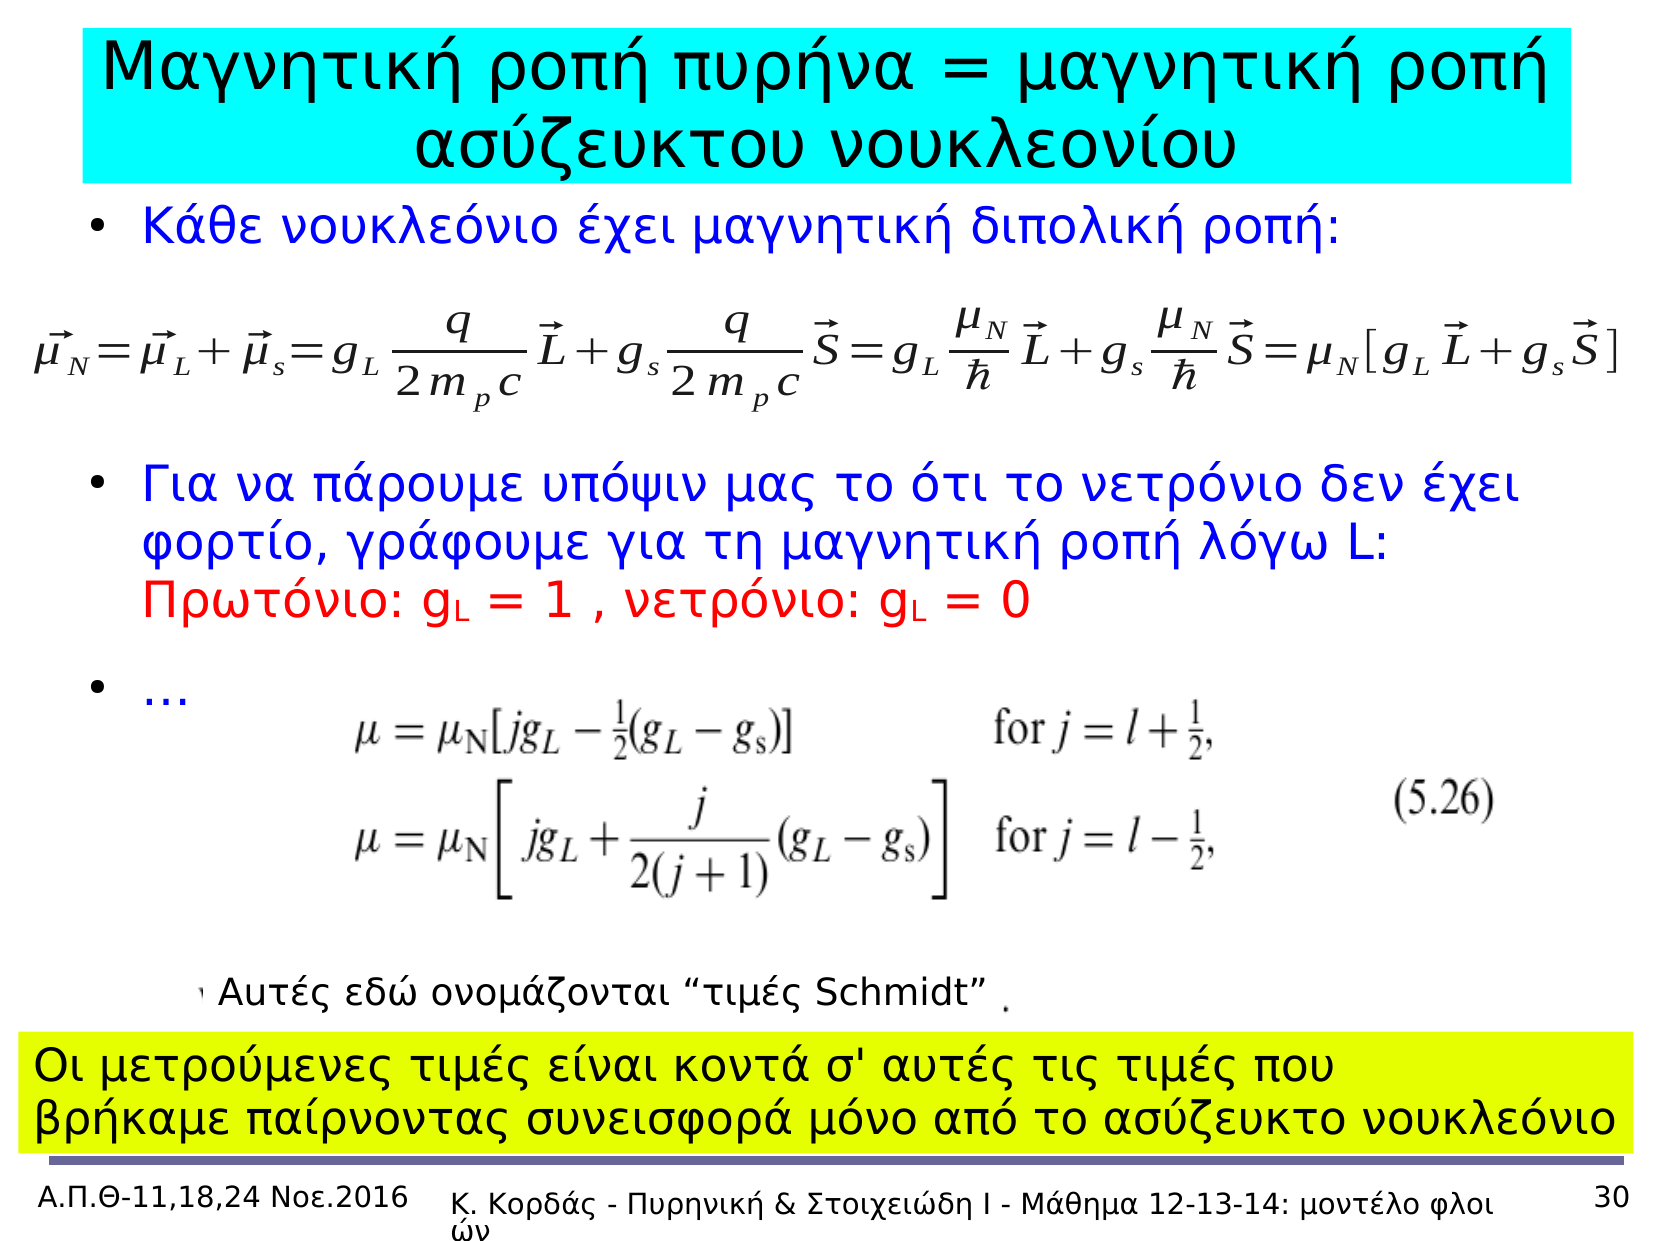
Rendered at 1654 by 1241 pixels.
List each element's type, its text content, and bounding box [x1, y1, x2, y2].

picture [187, 678, 1501, 1028]
chart [17, 286, 1634, 415]
list Κάθε νουκλεόνιο έχει μαγνητική διπολική ροπή: Για να πάρουμε υπόψιν μας το ότι το νετρόνιο δεν έχει φορτίο, γράφουμε για τη μαγνητική ροπή λόγω L: Πρωτόνιο: gL = 1 , νετρόνιο: gL = 0 … [70, 197, 1559, 286]
text_box Οι μετρούμενες τιμές είναι κοντά σ' αυτές τις τιμές που βρήκαμε παίρνοντας συνεισφορά μόνο από το ασύζευκτο νουκλεόνιο [18, 1031, 1634, 1154]
list Κάθε νουκλεόνιο έχει μαγνητική διπολική ροπή: Για να πάρουμε υπόψιν μας το ότι το νετρόνιο δεν έχει φορτίο, γράφουμε για τη μαγνητική ροπή λόγω L: Πρωτόνιο: gL = 1 , νετρόνιο: gL = 0 … [70, 1154, 1559, 1159]
title Mαγνητική ροπή πυρήνα = μαγνητική ροπή ασύζευκτου νουκλεονίου [82, 27, 1571, 184]
text_box Αuτές εδώ ονομάζονται “τιμές Schmidt” [203, 963, 1004, 1023]
list Κάθε νουκλεόνιο έχει μαγνητική διπολική ροπή: Για να πάρουμε υπόψιν μας το ότι το νετρόνιο δεν έχει φορτίο, γράφουμε για τη μαγνητική ροπή λόγω L: Πρωτόνιο: gL = 1 , νετρόνιο: gL = 0 … [70, 415, 1559, 1031]
